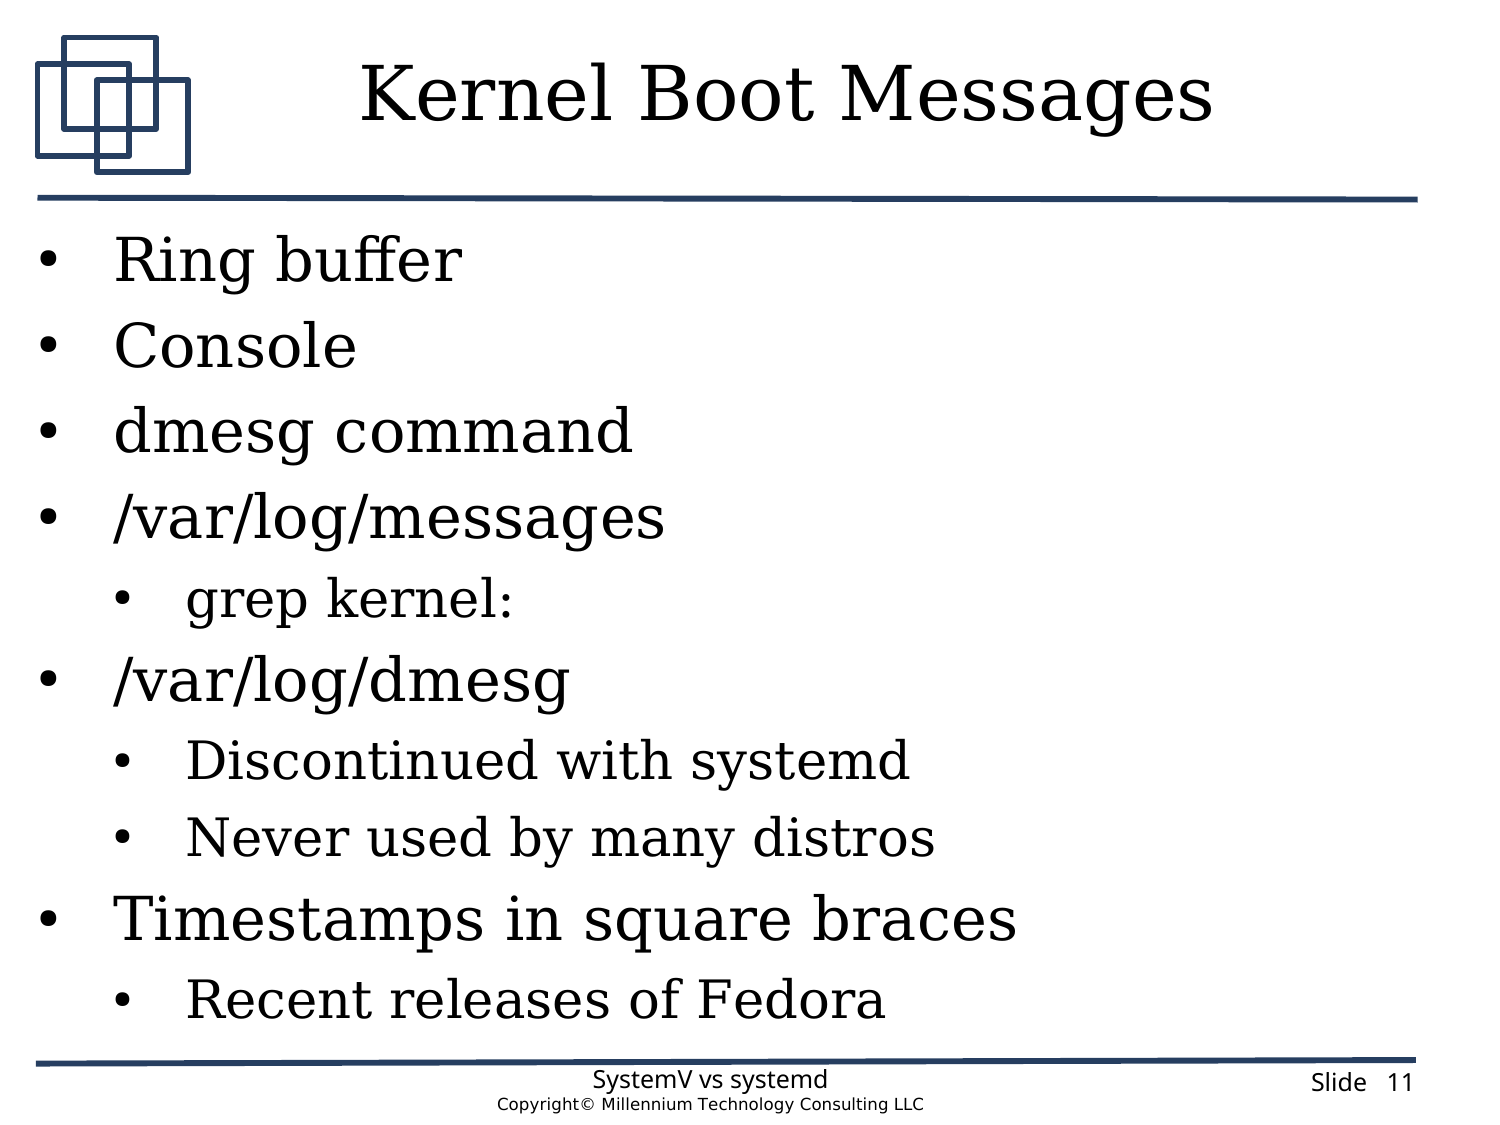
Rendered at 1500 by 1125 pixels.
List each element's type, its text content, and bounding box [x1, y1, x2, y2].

list Ring buffer Console dmesg command /var/log/messages grep kernel: /var/log/dmesg Discontinued with systemd Never used by many distros Timestamps in square braces Recent releases of Fedora [37, 224, 1425, 1032]
title Kernel Boot Messages [150, 0, 1425, 188]
